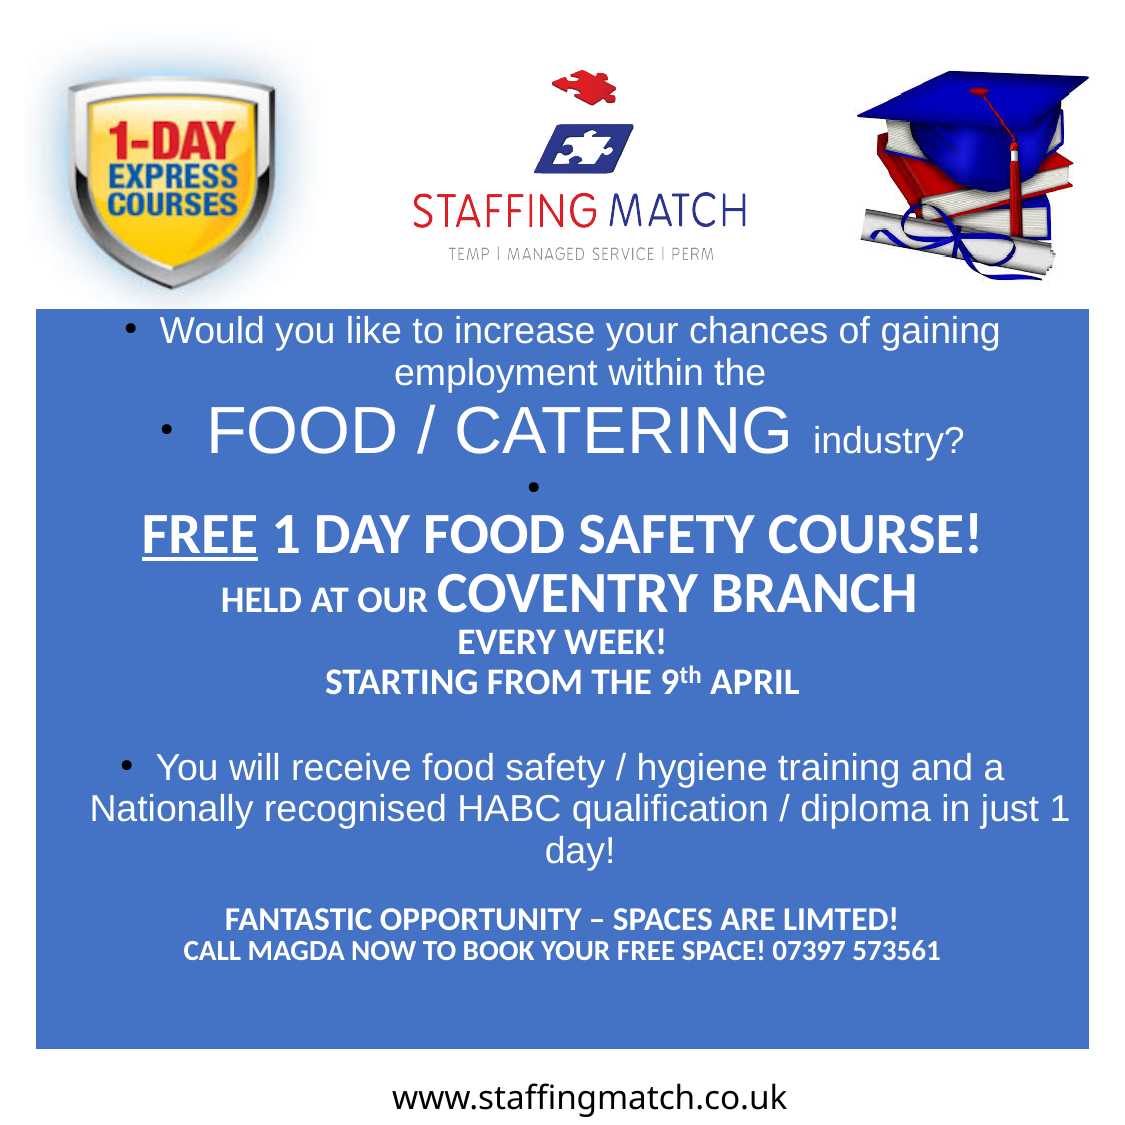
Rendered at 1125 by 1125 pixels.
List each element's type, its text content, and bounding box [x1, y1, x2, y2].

picture [24, 20, 335, 346]
text_box www.staffingmatch.co.uk [377, 1069, 905, 1124]
picture [408, 56, 751, 274]
table_header Would you like to increase your chances of gaining employment within the FOOD / CATERING industry? FREE 1 DAY FOOD SAFETY COURSE! HELD AT OUR COVENTRY BRANCH EVERY WEEK! STARTING FROM THE 9th APRIL You will receive food safety / hygiene training and a Nationally recognised HABC qualification / diploma in just 1 day! FANTASTIC OPPORTUNITY – SPACES ARE LIMTED! CALL MAGDA NOW TO BOOK YOUR FREE SPACE! 07397 573561 [36, 309, 1089, 1049]
picture [855, 68, 1090, 284]
